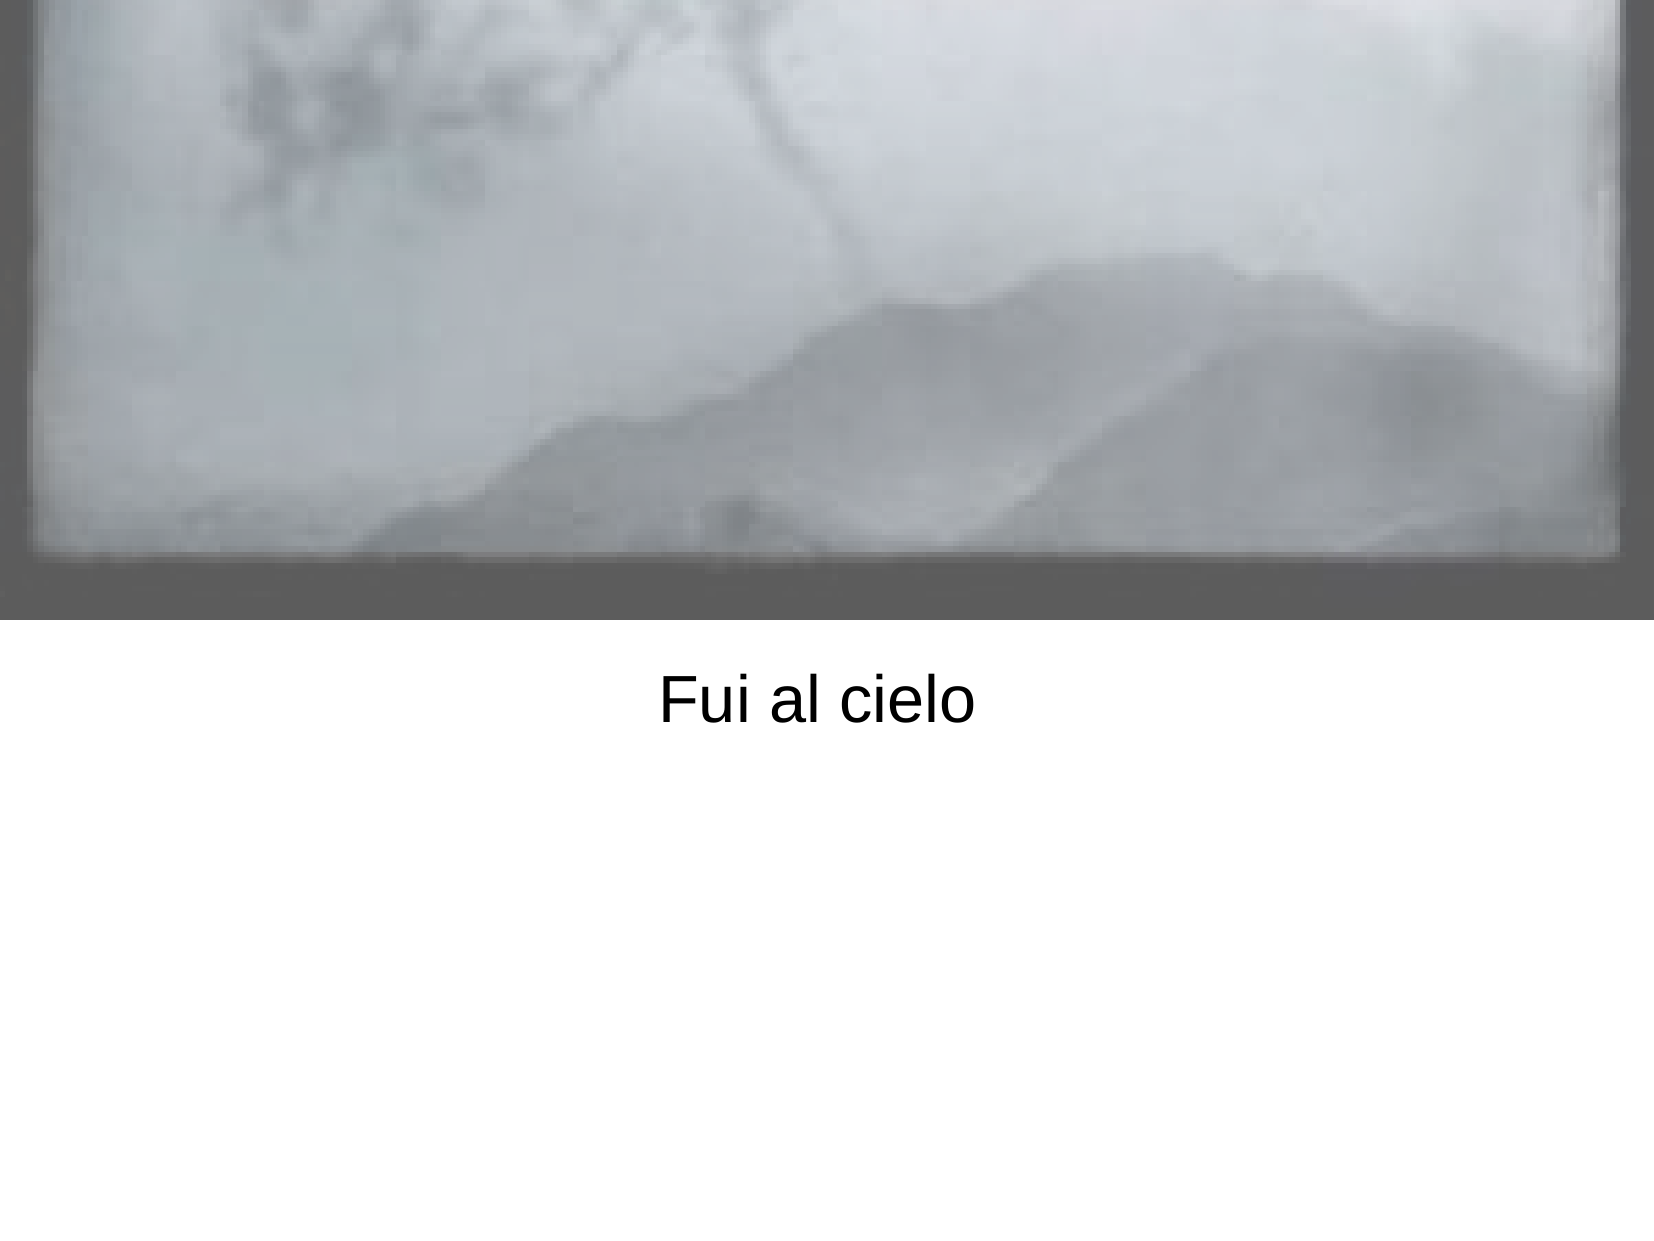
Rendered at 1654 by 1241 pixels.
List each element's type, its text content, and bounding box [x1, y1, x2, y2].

picture [0, 0, 1654, 621]
text_box Fui al cielo [82, 621, 1571, 1102]
